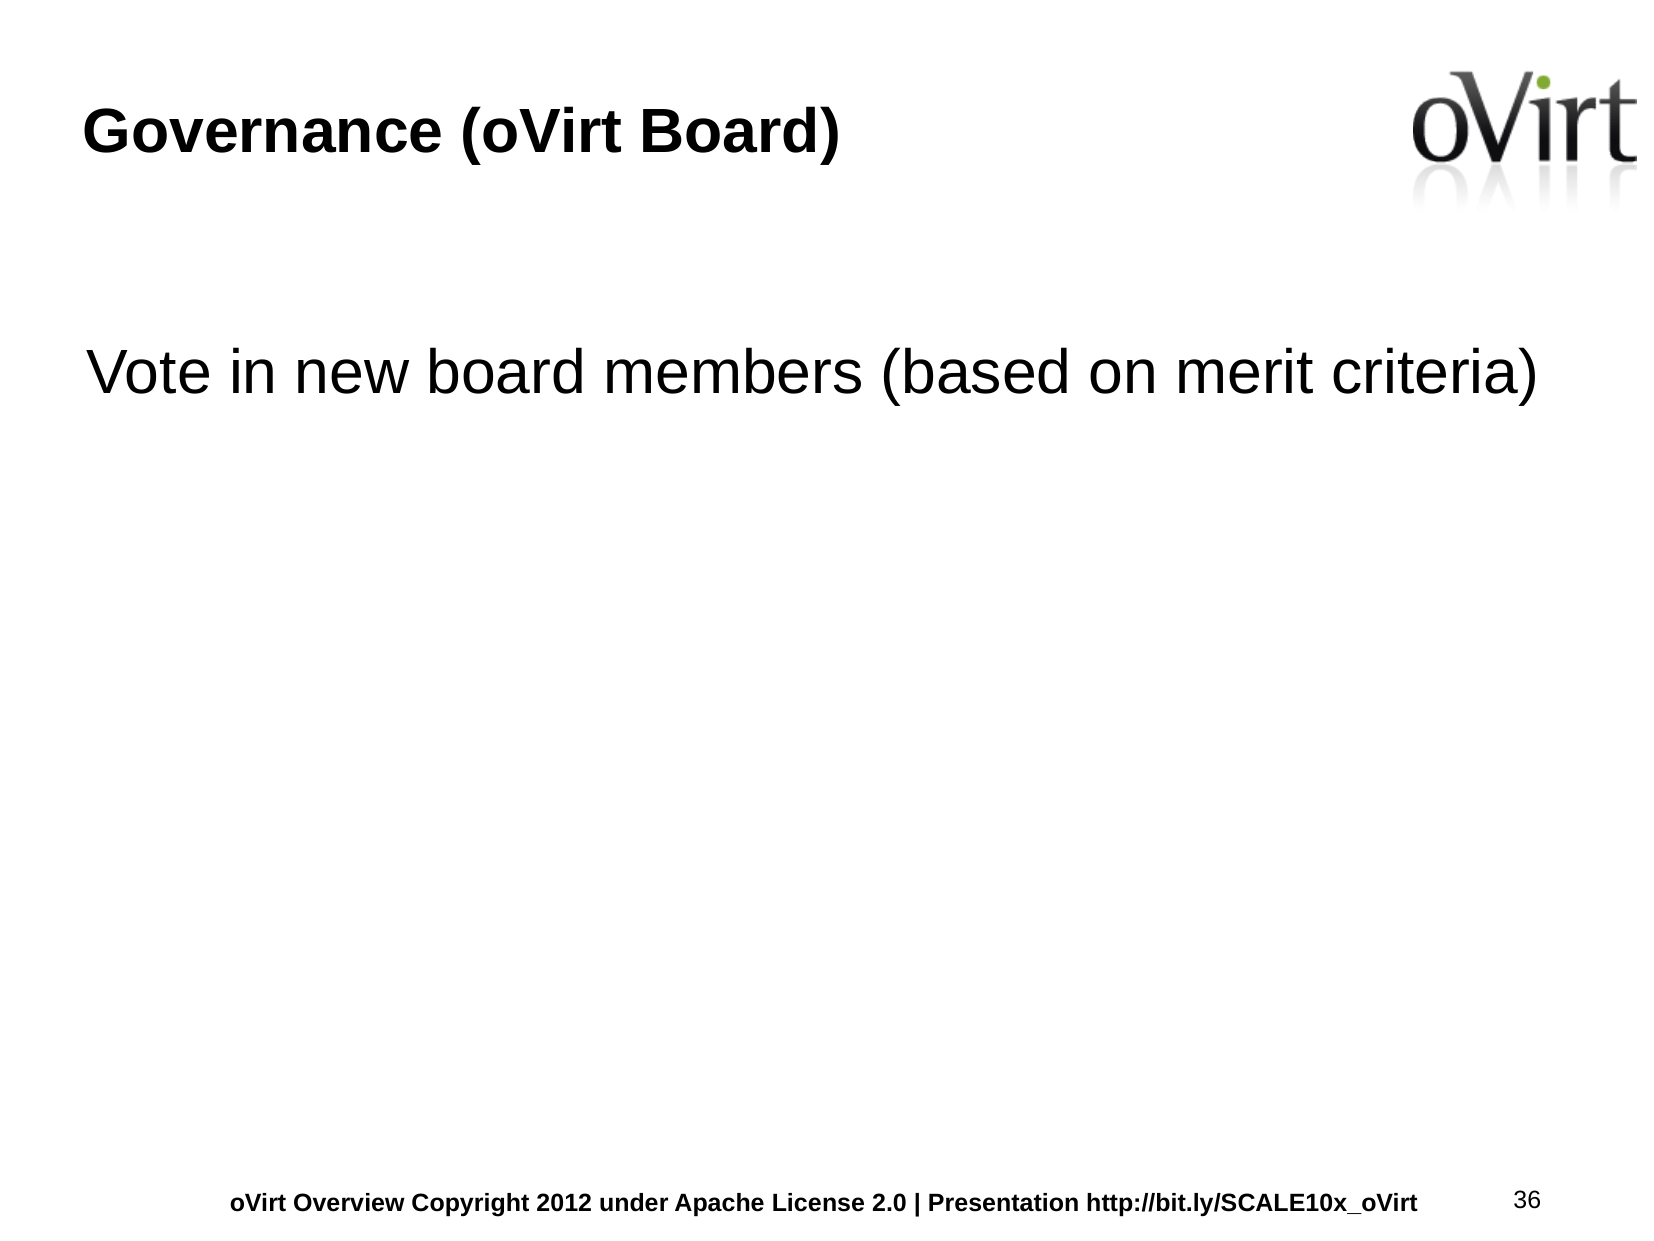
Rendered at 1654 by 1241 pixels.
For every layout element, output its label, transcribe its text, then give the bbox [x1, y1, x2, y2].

title Governance (oVirt Board) [82, 37, 1303, 226]
picture [1413, 63, 1637, 212]
list Vote in new board members (based on merit criteria) [86, 337, 1576, 451]
